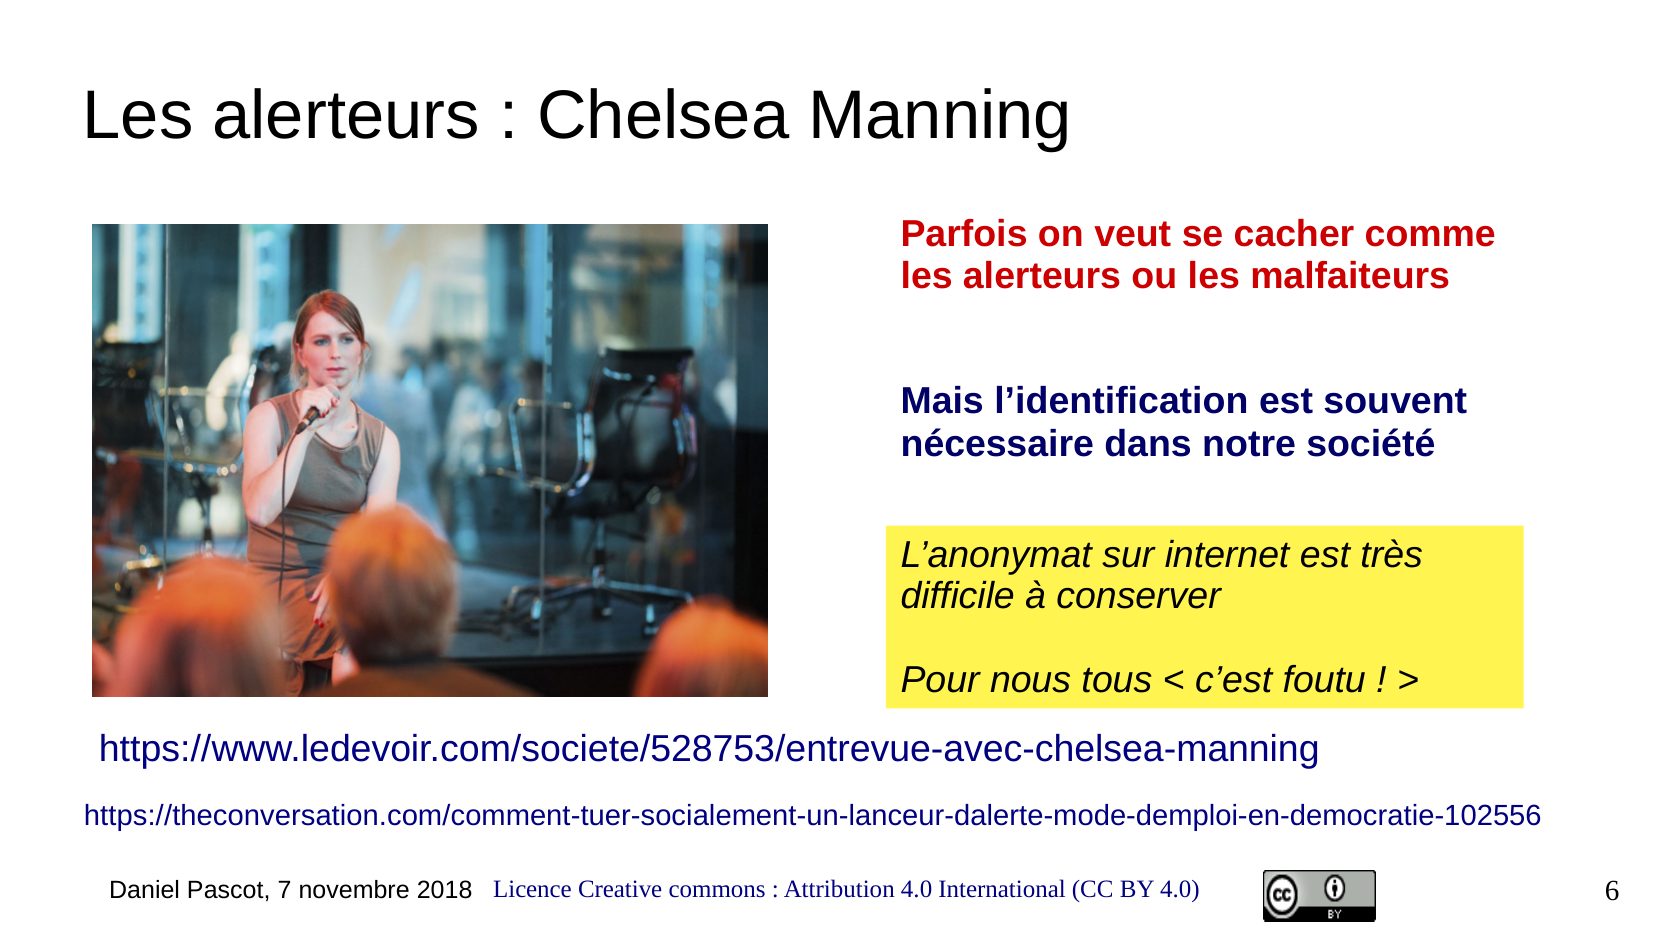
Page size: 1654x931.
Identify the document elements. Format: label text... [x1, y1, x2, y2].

picture [92, 224, 768, 697]
text_box https://www.ledevoir.com/societe/528753/entrevue-avec-chelsea-manning [84, 720, 1335, 778]
text_box https://theconversation.com/comment-tuer-socialement-un-lanceur-dalerte-mode-demploi-en-democratie-102556 [69, 791, 1560, 851]
picture [1263, 870, 1376, 922]
text_box L’anonymat sur internet est très difficile à conserver Pour nous tous < c’est foutu ! > [885, 525, 1524, 709]
text_box Parfois on veut se cacher comme les alerteurs ou les malfaiteurs Mais l’identification est souvent nécessaire dans notre société [885, 204, 1512, 525]
title Les alerteurs : Chelsea Manning [82, 37, 1571, 193]
